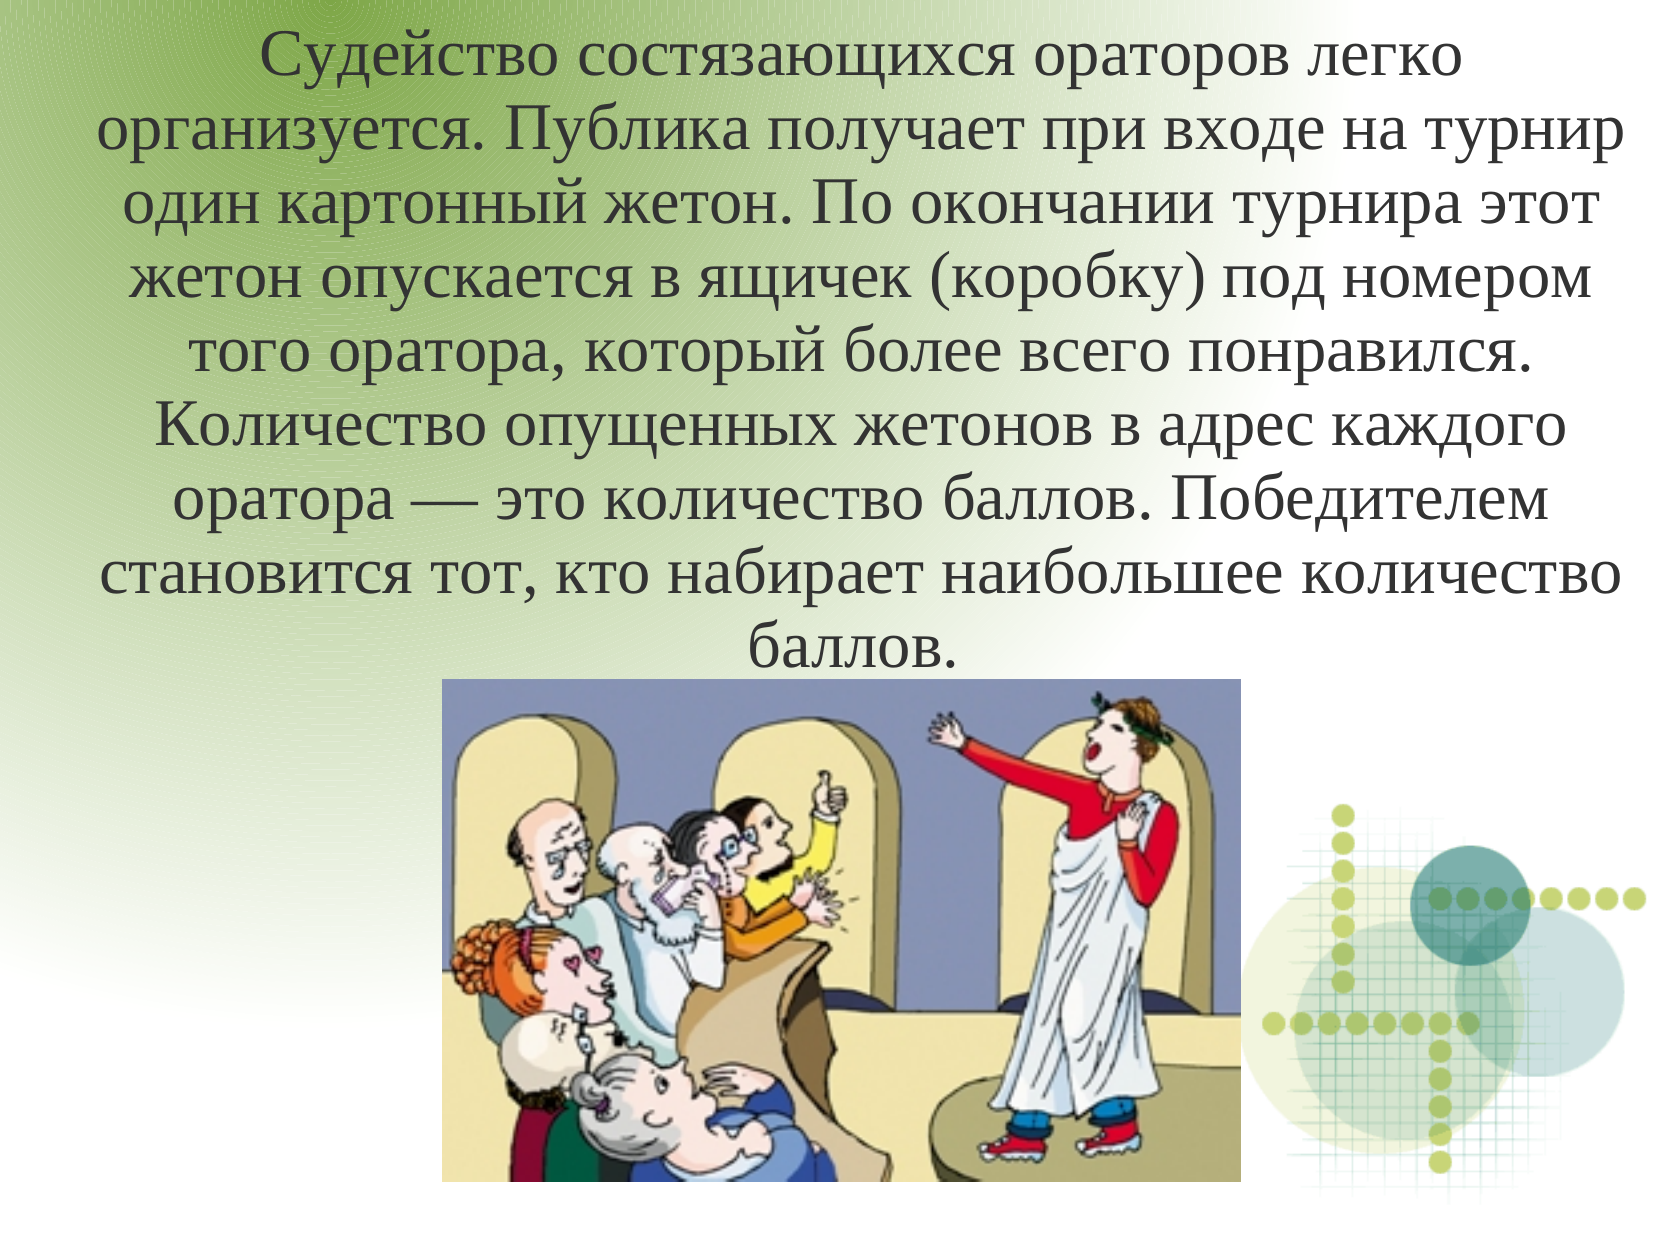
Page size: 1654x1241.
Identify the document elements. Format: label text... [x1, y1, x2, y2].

picture [442, 679, 1654, 1211]
list Судейство состязающихся ораторов легко организуется. Публика получает при входе на турнир один картонный жетон. По окончании турнира этот жетон опускается в ящичек (коробку) под номером того оратора, который более всего понравился. Количество опущенных жетонов в адрес каждого оратора — это количество баллов. Победителем становится тот, кто набирает наибольшее количество баллов. [0, 16, 1654, 857]
